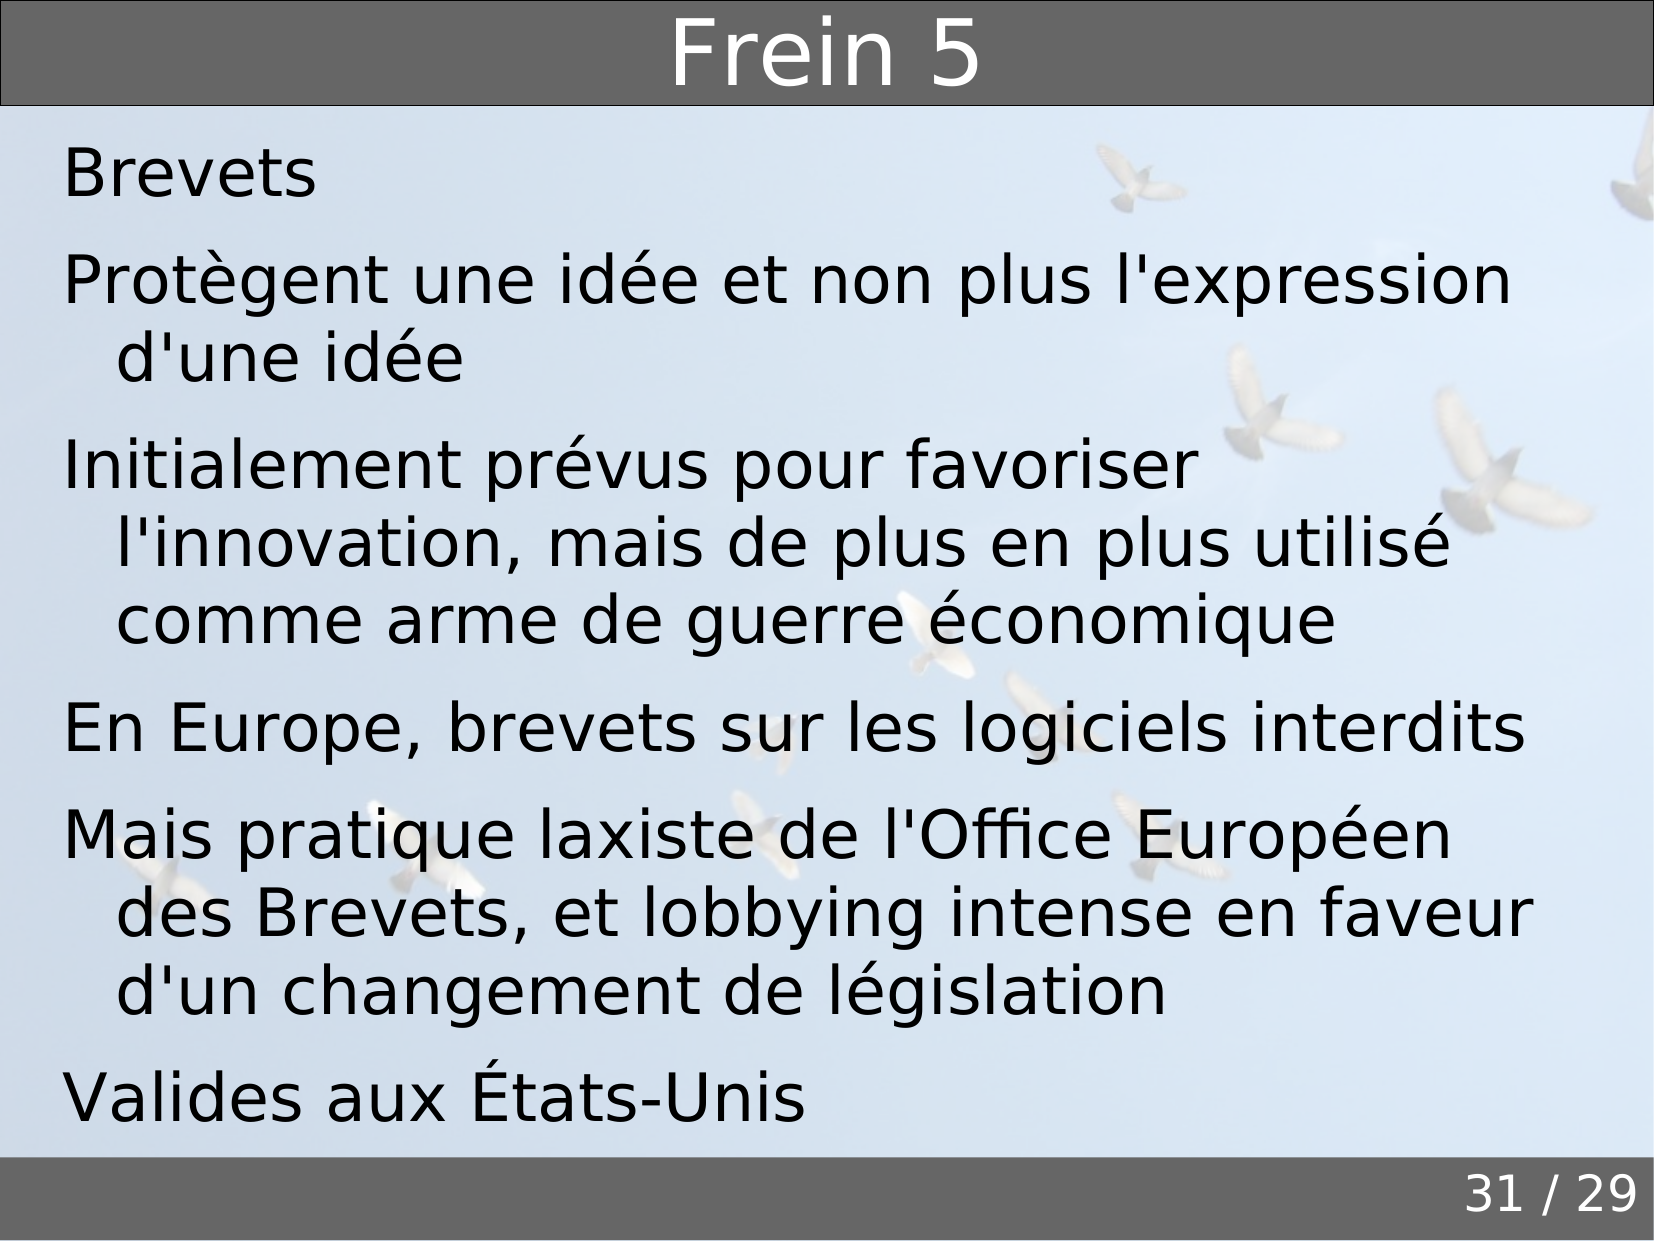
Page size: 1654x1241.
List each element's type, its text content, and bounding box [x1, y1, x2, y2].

list Brevets Protègent une idée et non plus l'expression d'une idée Initialement prévus pour favoriser l'innovation, mais de plus en plus utilisé comme arme de guerre économique En Europe, brevets sur les logiciels interdits Mais pratique laxiste de l'Office Européen des Brevets, et lobbying intense en faveur d'un changement de législation Valides aux États-Unis [45, 133, 1584, 1138]
title Frein 5 [0, 0, 1654, 108]
